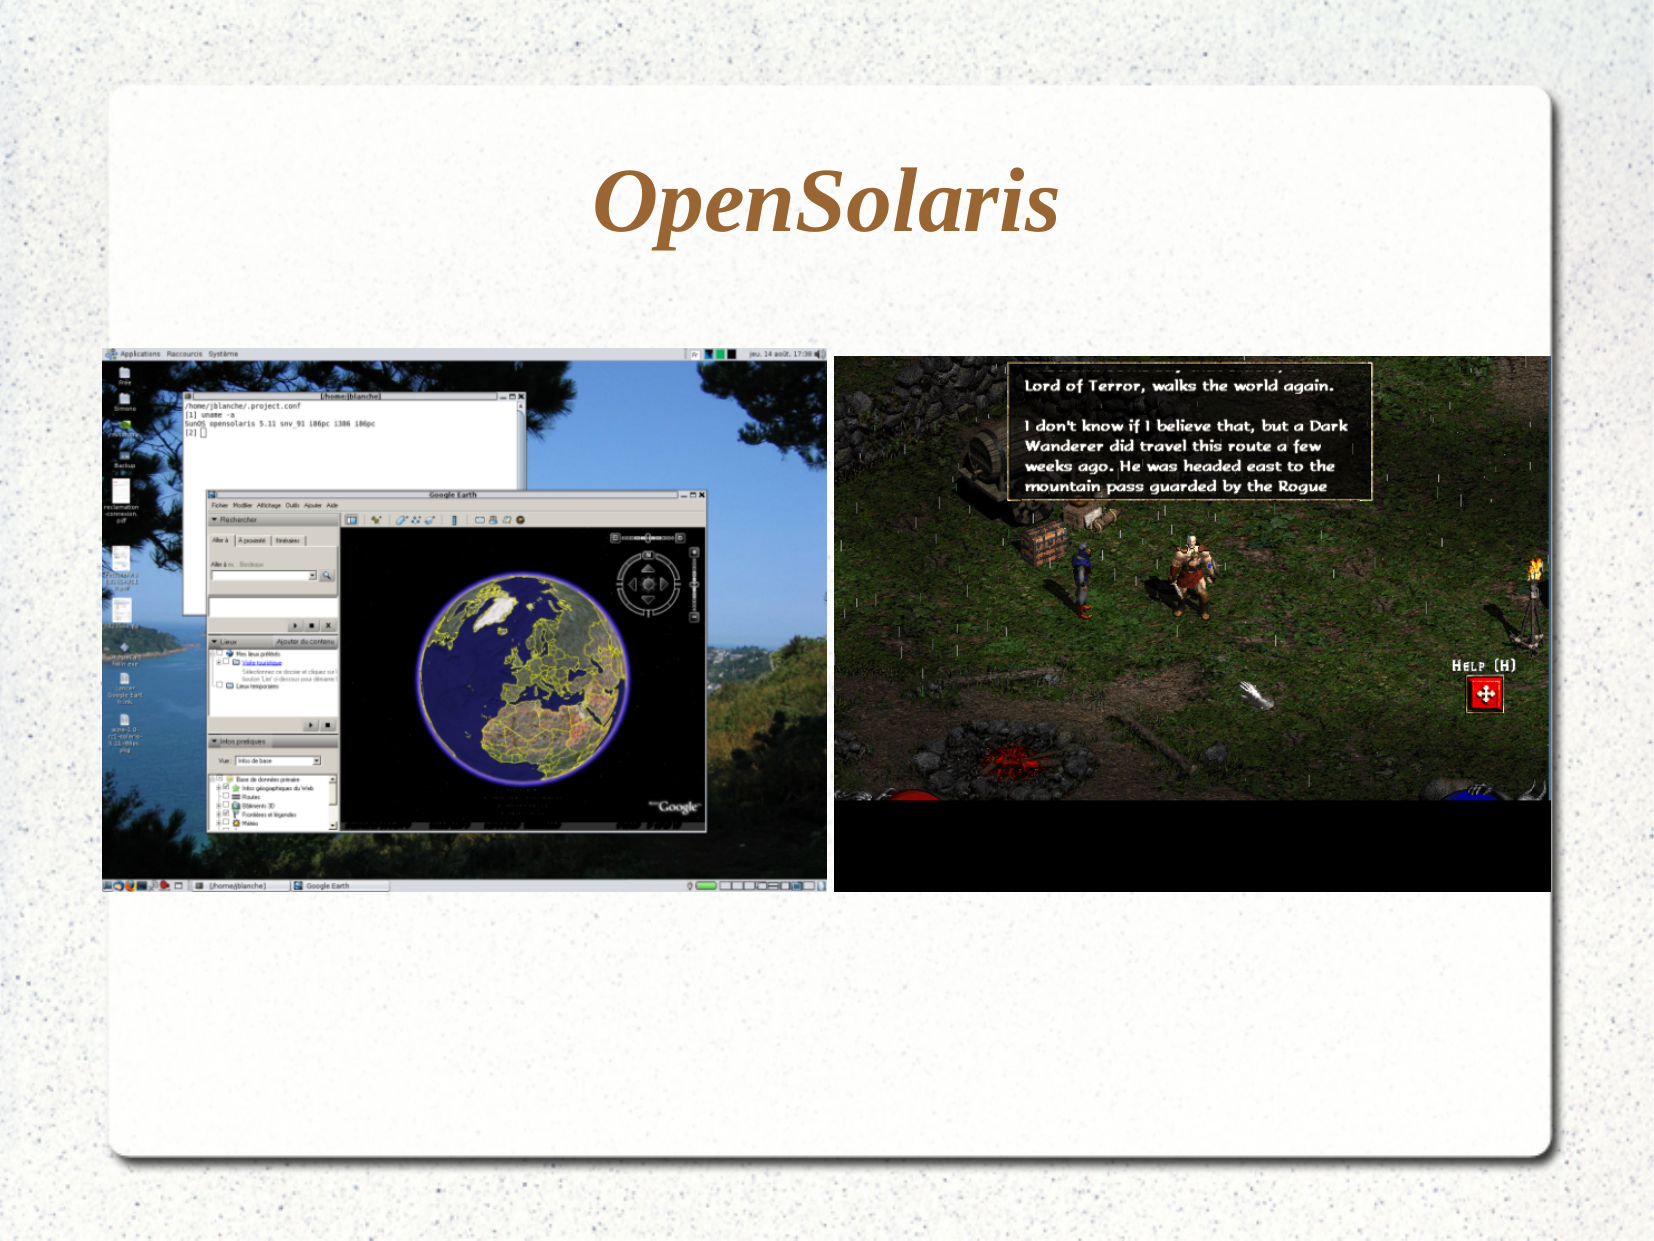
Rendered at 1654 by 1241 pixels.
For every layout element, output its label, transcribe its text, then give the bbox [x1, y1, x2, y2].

picture [0, 0, 1654, 1241]
title OpenSolaris [118, 104, 1536, 297]
